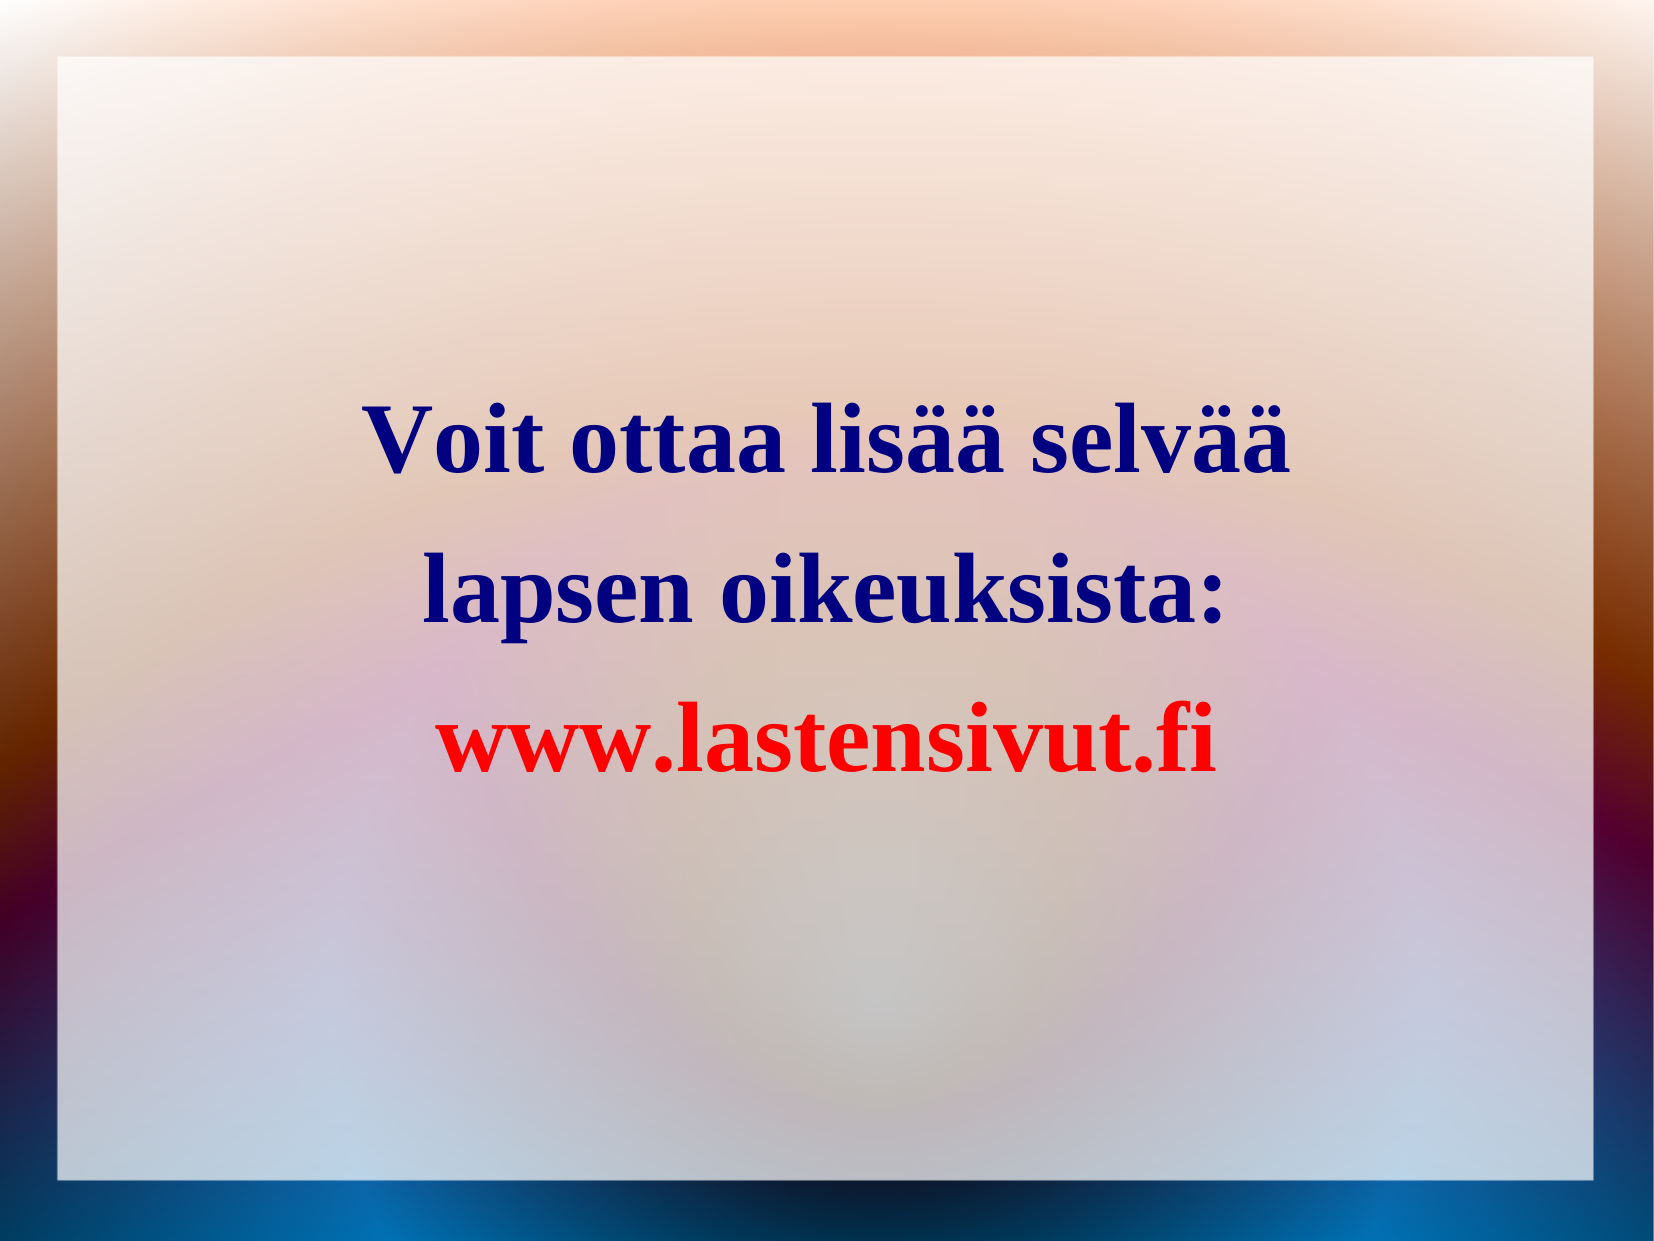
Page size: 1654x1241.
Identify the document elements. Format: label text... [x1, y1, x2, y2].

subtitle Voit ottaa lisää selvää lapsen oikeuksista: www.lastensivut.fi [82, 55, 1571, 1109]
